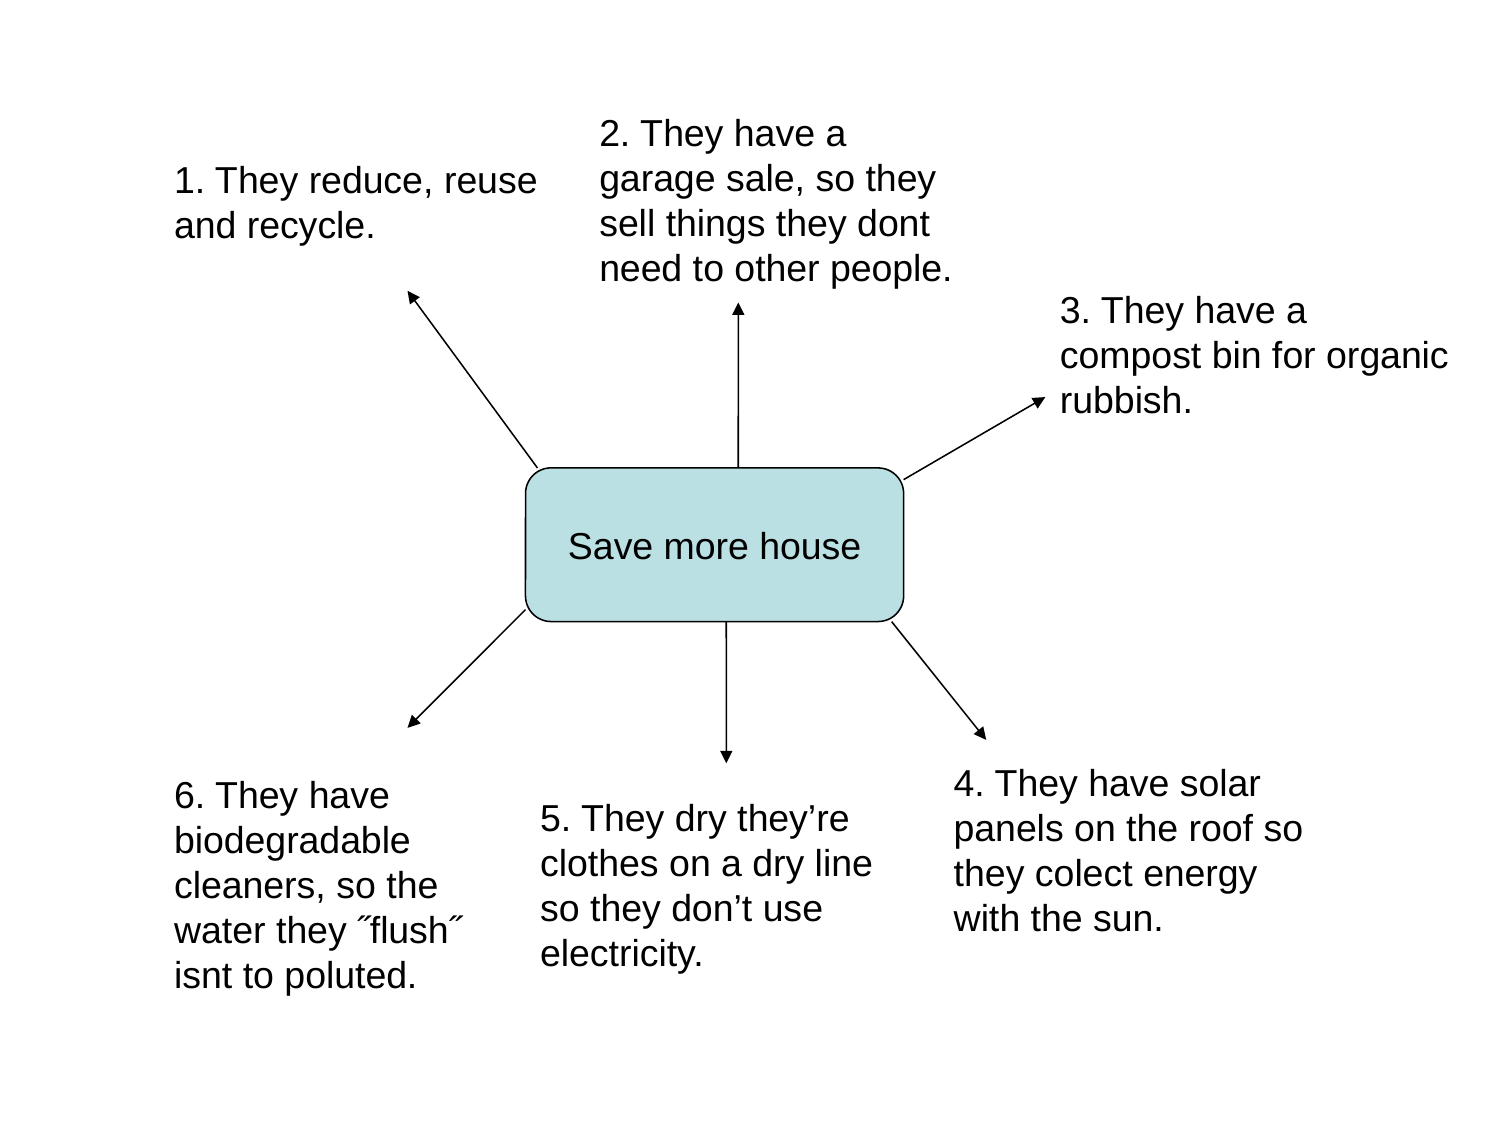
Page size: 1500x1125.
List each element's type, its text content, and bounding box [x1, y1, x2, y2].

text_box 2. They have a garage sale, so they sell things they dont need to other people. [584, 101, 987, 297]
text_box 6. They have biodegradable cleaners, so the water they ˝flush˝ isnt to poluted. [159, 763, 479, 1004]
text_box 5. They dry they’re clothes on a dry line so they don’t use electricity. [525, 786, 904, 982]
text_box 1. They reduce, reuse and recycle. [159, 148, 573, 254]
text_box Save more house [525, 467, 904, 622]
text_box 4. They have solar panels on the roof so they colect energy with the sun. [939, 751, 1329, 947]
text_box 3. They have a compost bin for organic rubbish. [1045, 278, 1471, 429]
